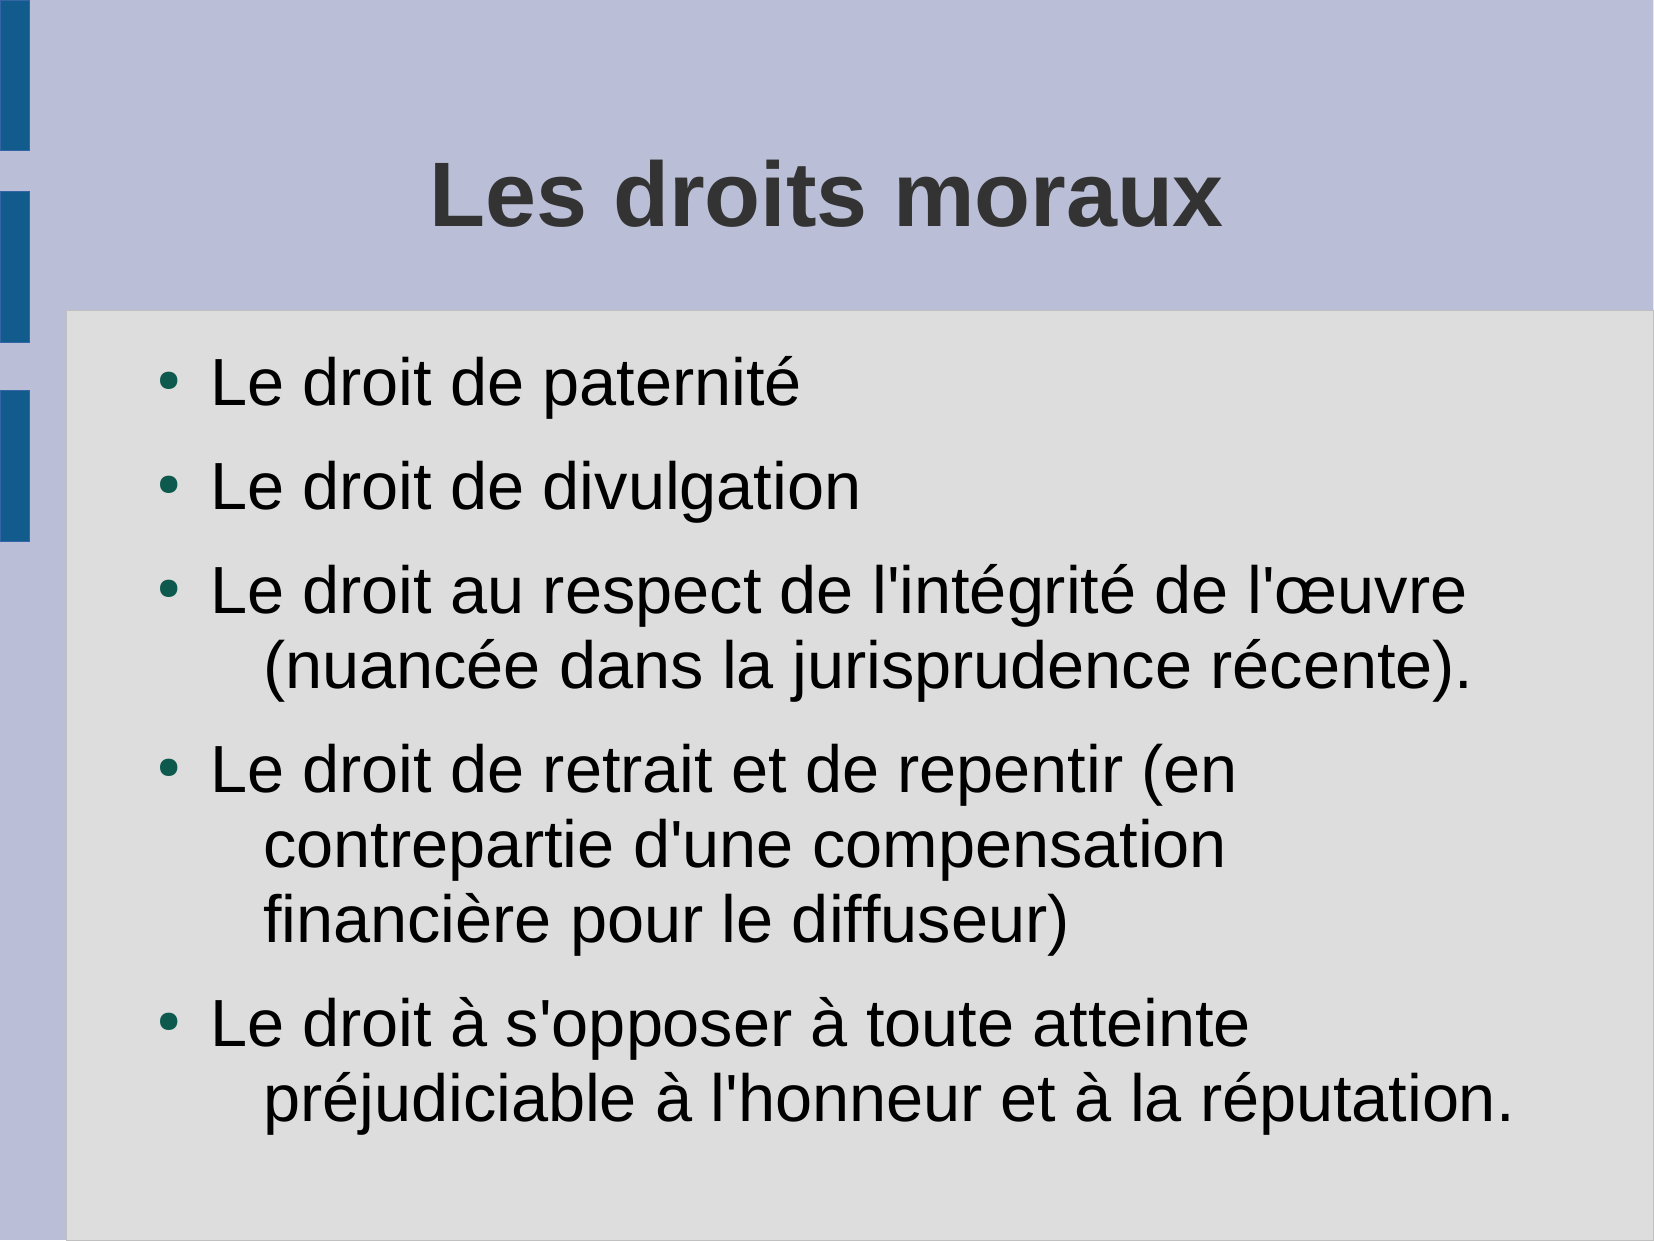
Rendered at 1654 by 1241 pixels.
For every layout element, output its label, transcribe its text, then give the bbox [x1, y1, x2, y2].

title Les droits moraux [121, 91, 1534, 299]
list Le droit de paternité Le droit de divulgation Le droit au respect de l'intégrité de l'œuvre (nuancée dans la jurisprudence récente). Le droit de retrait et de repentir (en contrepartie d'une compensation financière pour le diffuseur) Le droit à s'opposer à toute atteinte préjudiciable à l'honneur et à la réputation. [121, 344, 1534, 1130]
